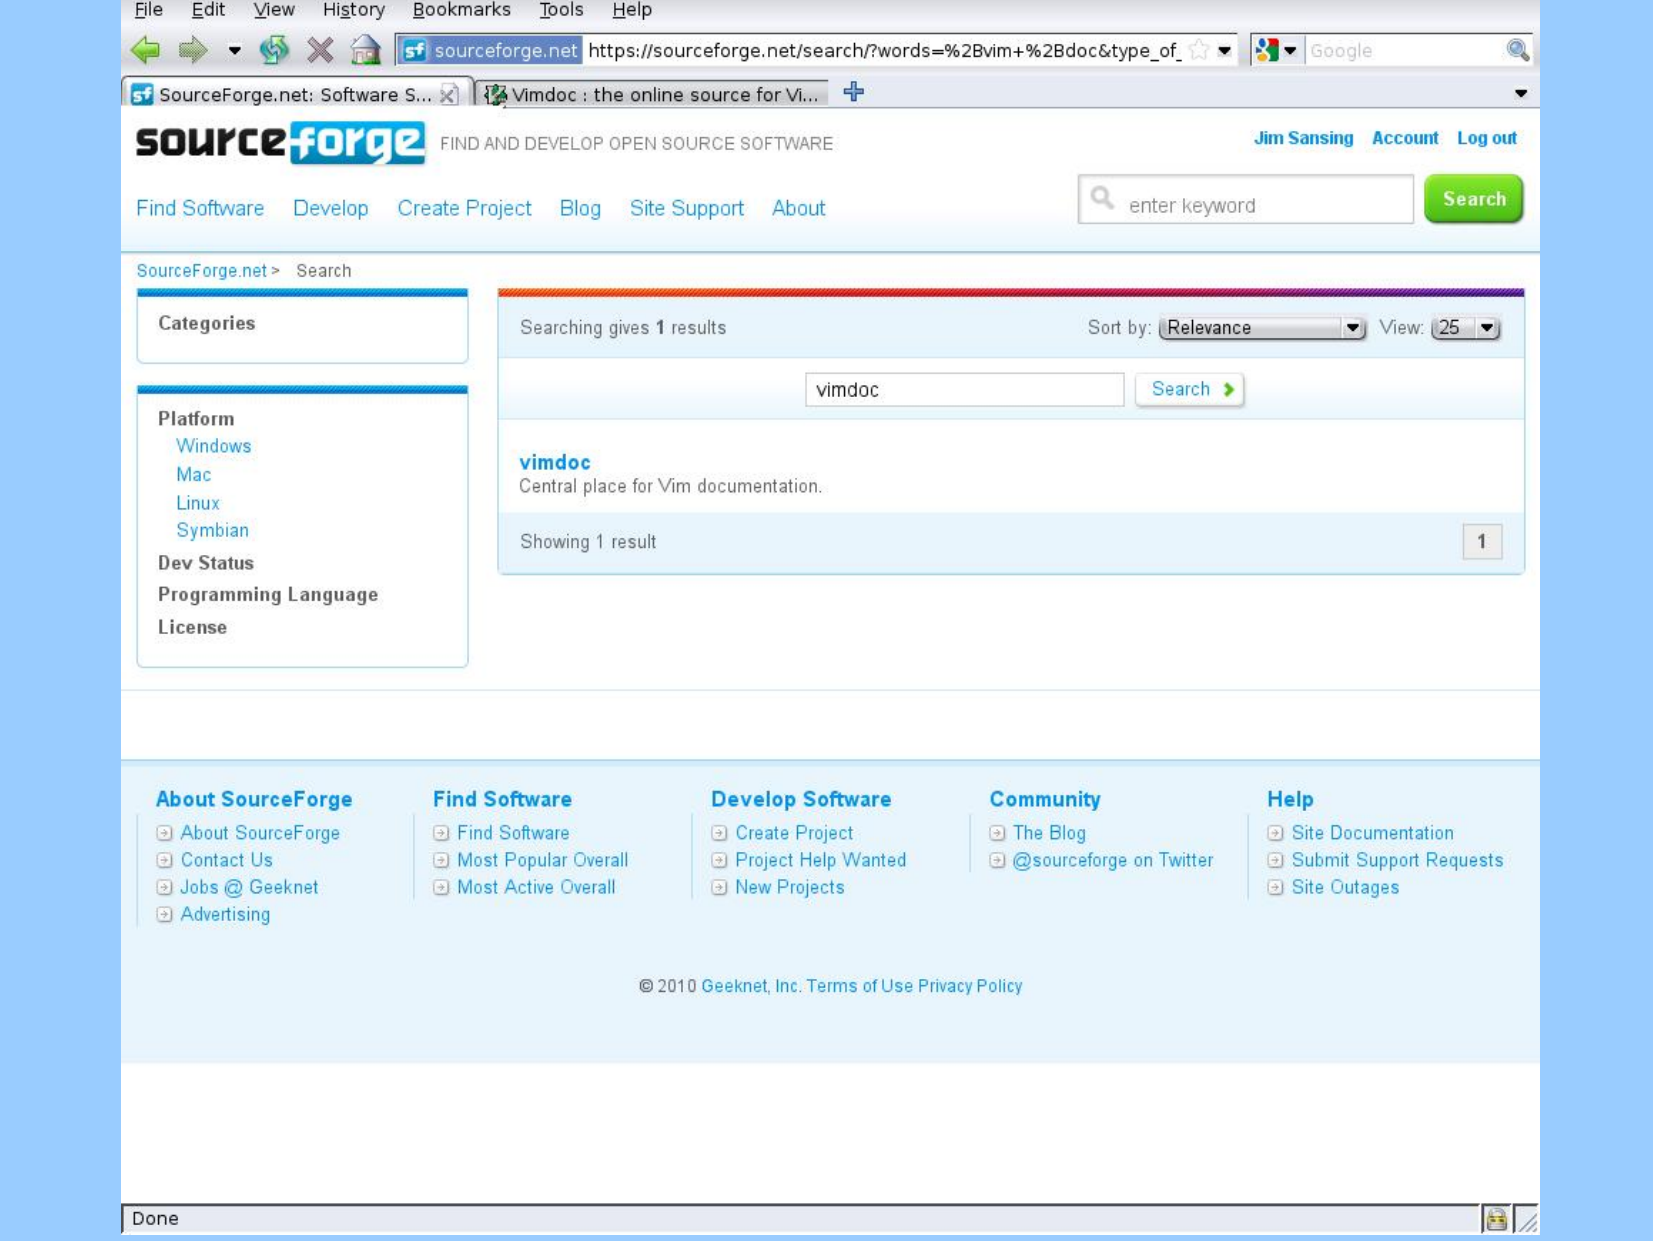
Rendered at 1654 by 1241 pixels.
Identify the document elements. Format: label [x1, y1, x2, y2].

picture [121, 0, 1540, 1235]
